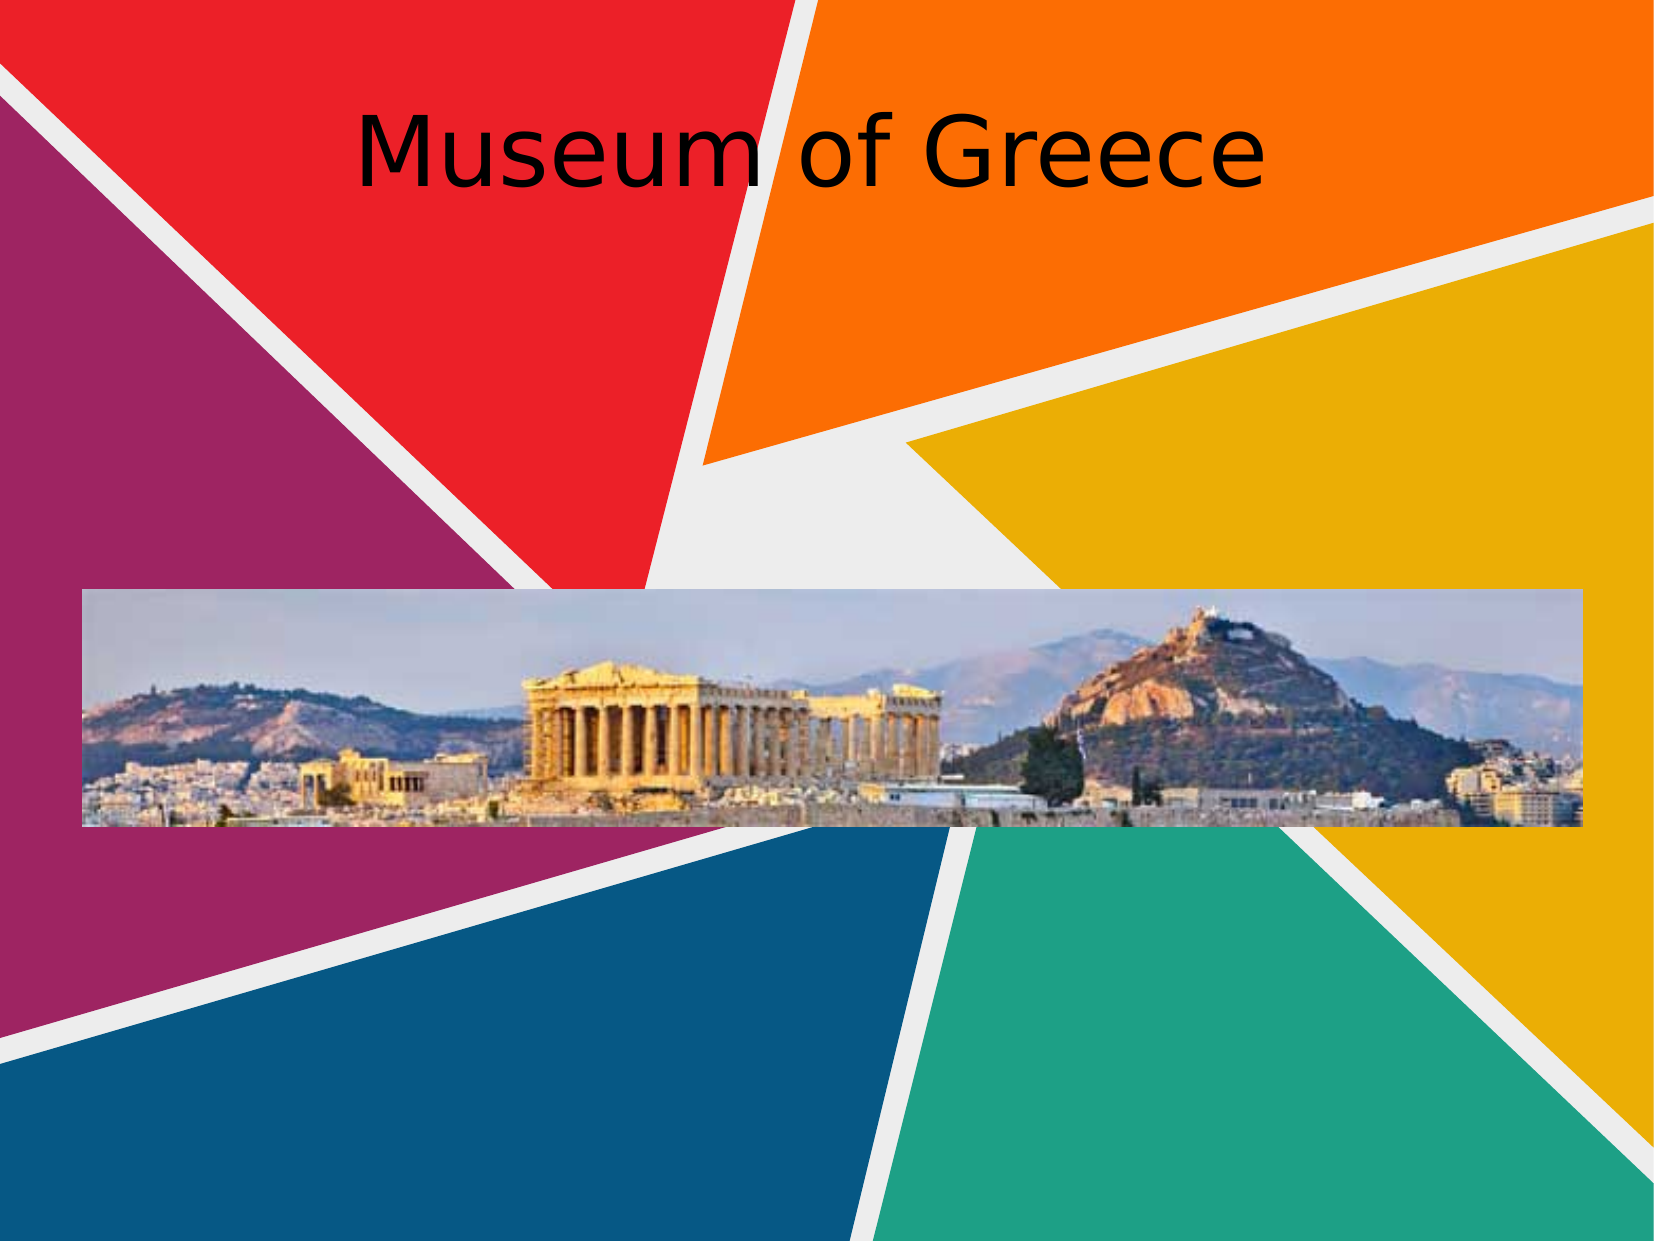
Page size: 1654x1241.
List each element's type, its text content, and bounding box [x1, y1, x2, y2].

picture [82, 589, 1583, 827]
title Museum of Greece [82, 49, 1571, 257]
